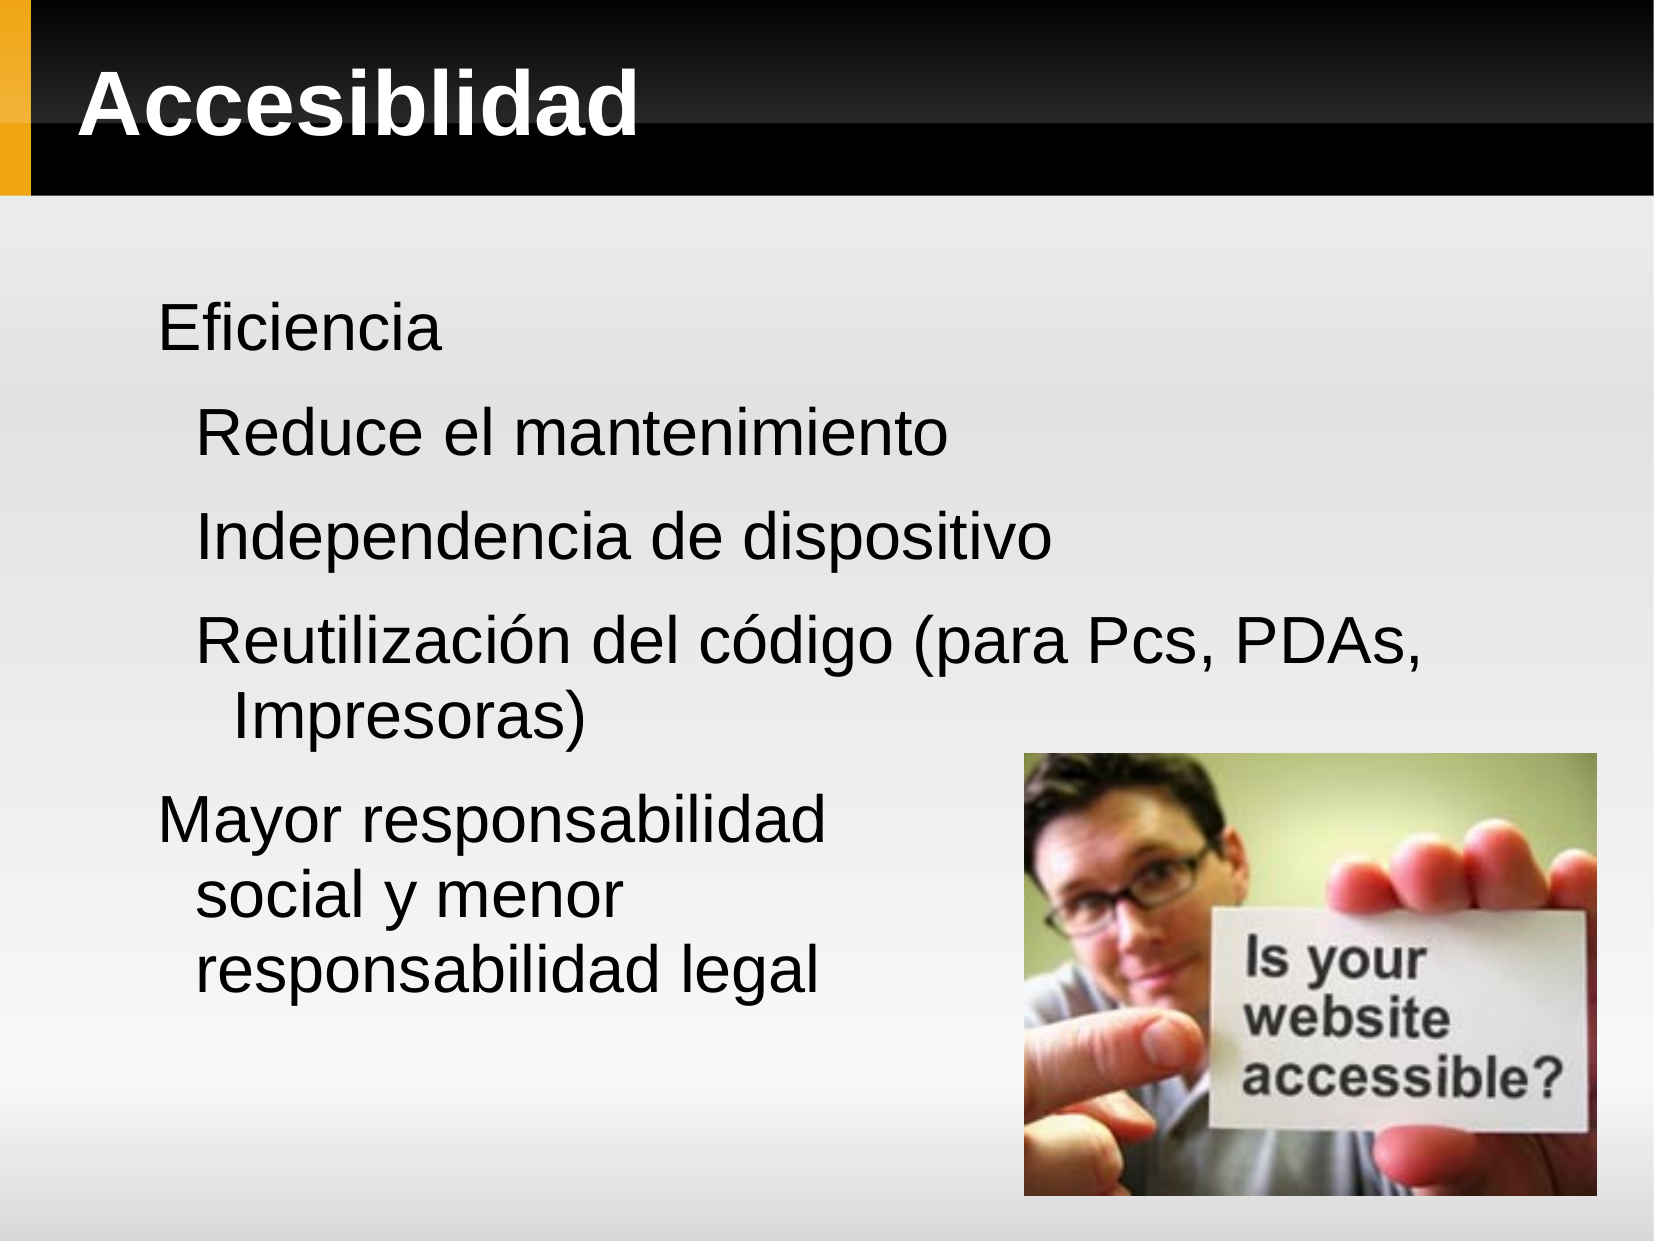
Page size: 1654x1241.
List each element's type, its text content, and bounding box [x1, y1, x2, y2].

picture [0, 0, 1654, 1241]
list Eficiencia Reduce el mantenimiento Independencia de dispositivo Reutilización del código (para Pcs, PDAs, Impresoras) Mayor responsabilidad social y menor responsabilidad legal [82, 290, 1571, 1109]
title Accesiblidad [76, 0, 1565, 208]
